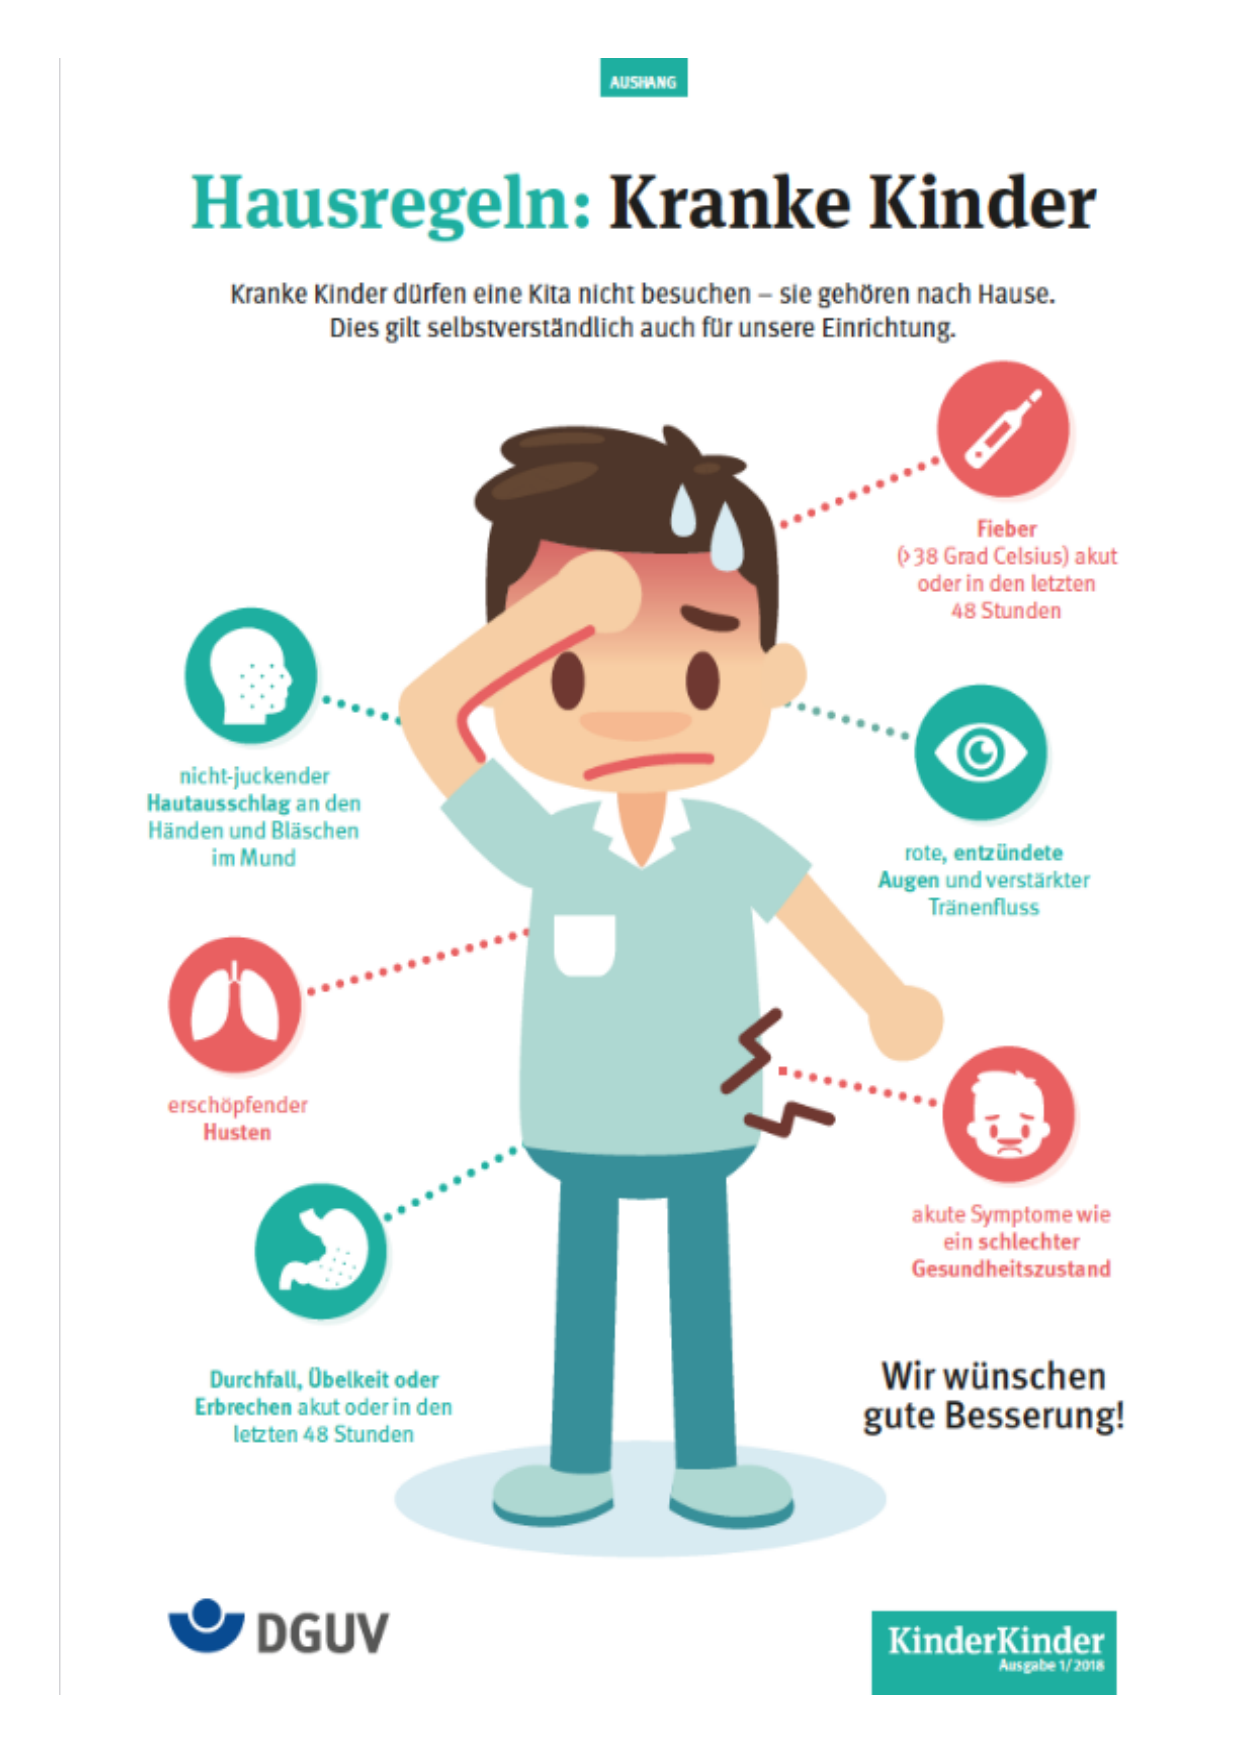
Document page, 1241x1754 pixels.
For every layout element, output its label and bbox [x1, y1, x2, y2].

picture [59, 58, 1182, 1695]
